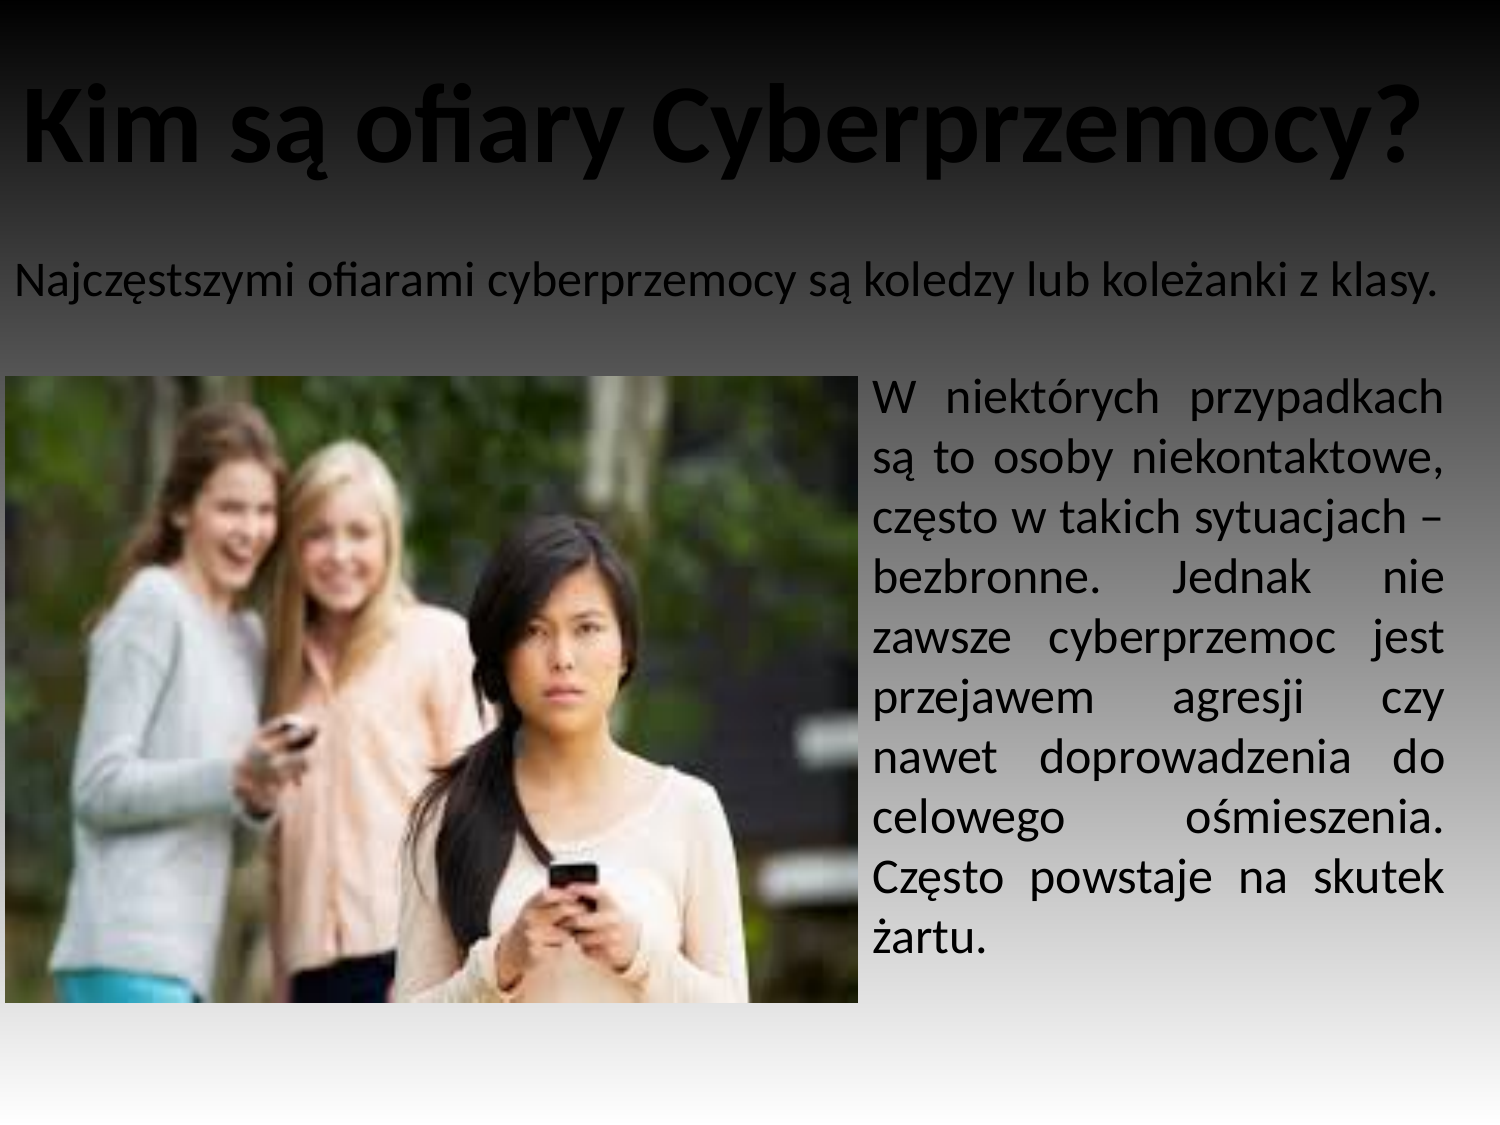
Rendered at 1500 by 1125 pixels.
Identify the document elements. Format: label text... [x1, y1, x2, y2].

text_box Kim są ofiary Cyberprzemocy? [7, 42, 1442, 193]
title Najczęstszymi ofiarami cyberprzemocy są koledzy lub koleżanki z klasy. [0, 238, 1500, 421]
picture [5, 376, 858, 1003]
text_box W niektórych przypadkach są to osoby niekontaktowe, często w takich sytuacjach – bezbronne. Jednak nie zawsze cyberprzemoc jest przejawem agresji czy nawet doprowadzenia do celowego ośmieszenia. Często powstaje na skutek żartu. [857, 356, 1461, 1017]
